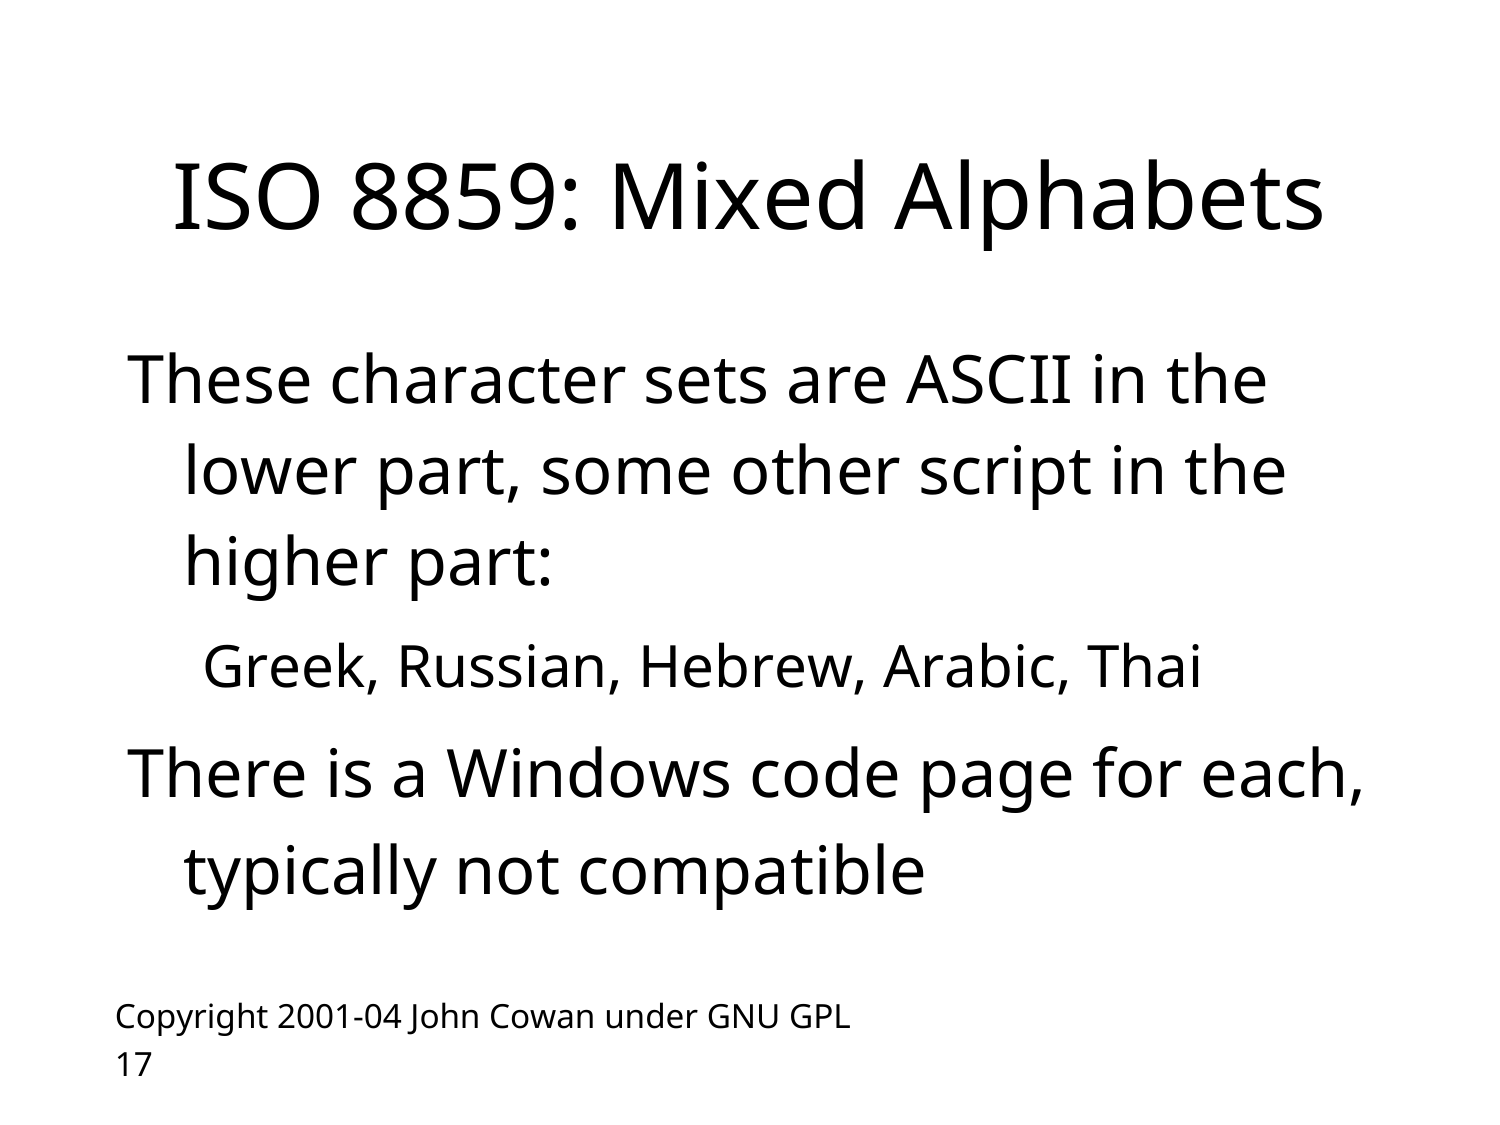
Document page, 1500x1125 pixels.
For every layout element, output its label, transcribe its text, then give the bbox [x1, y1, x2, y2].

list These character sets are ASCII in the lower part, some other script in the higher part: Greek, Russian, Hebrew, Arabic, Thai There is a Windows code page for each, typically not compatible [112, 324, 1388, 862]
title ISO 8859: Mixed Alphabets [112, 99, 1388, 288]
